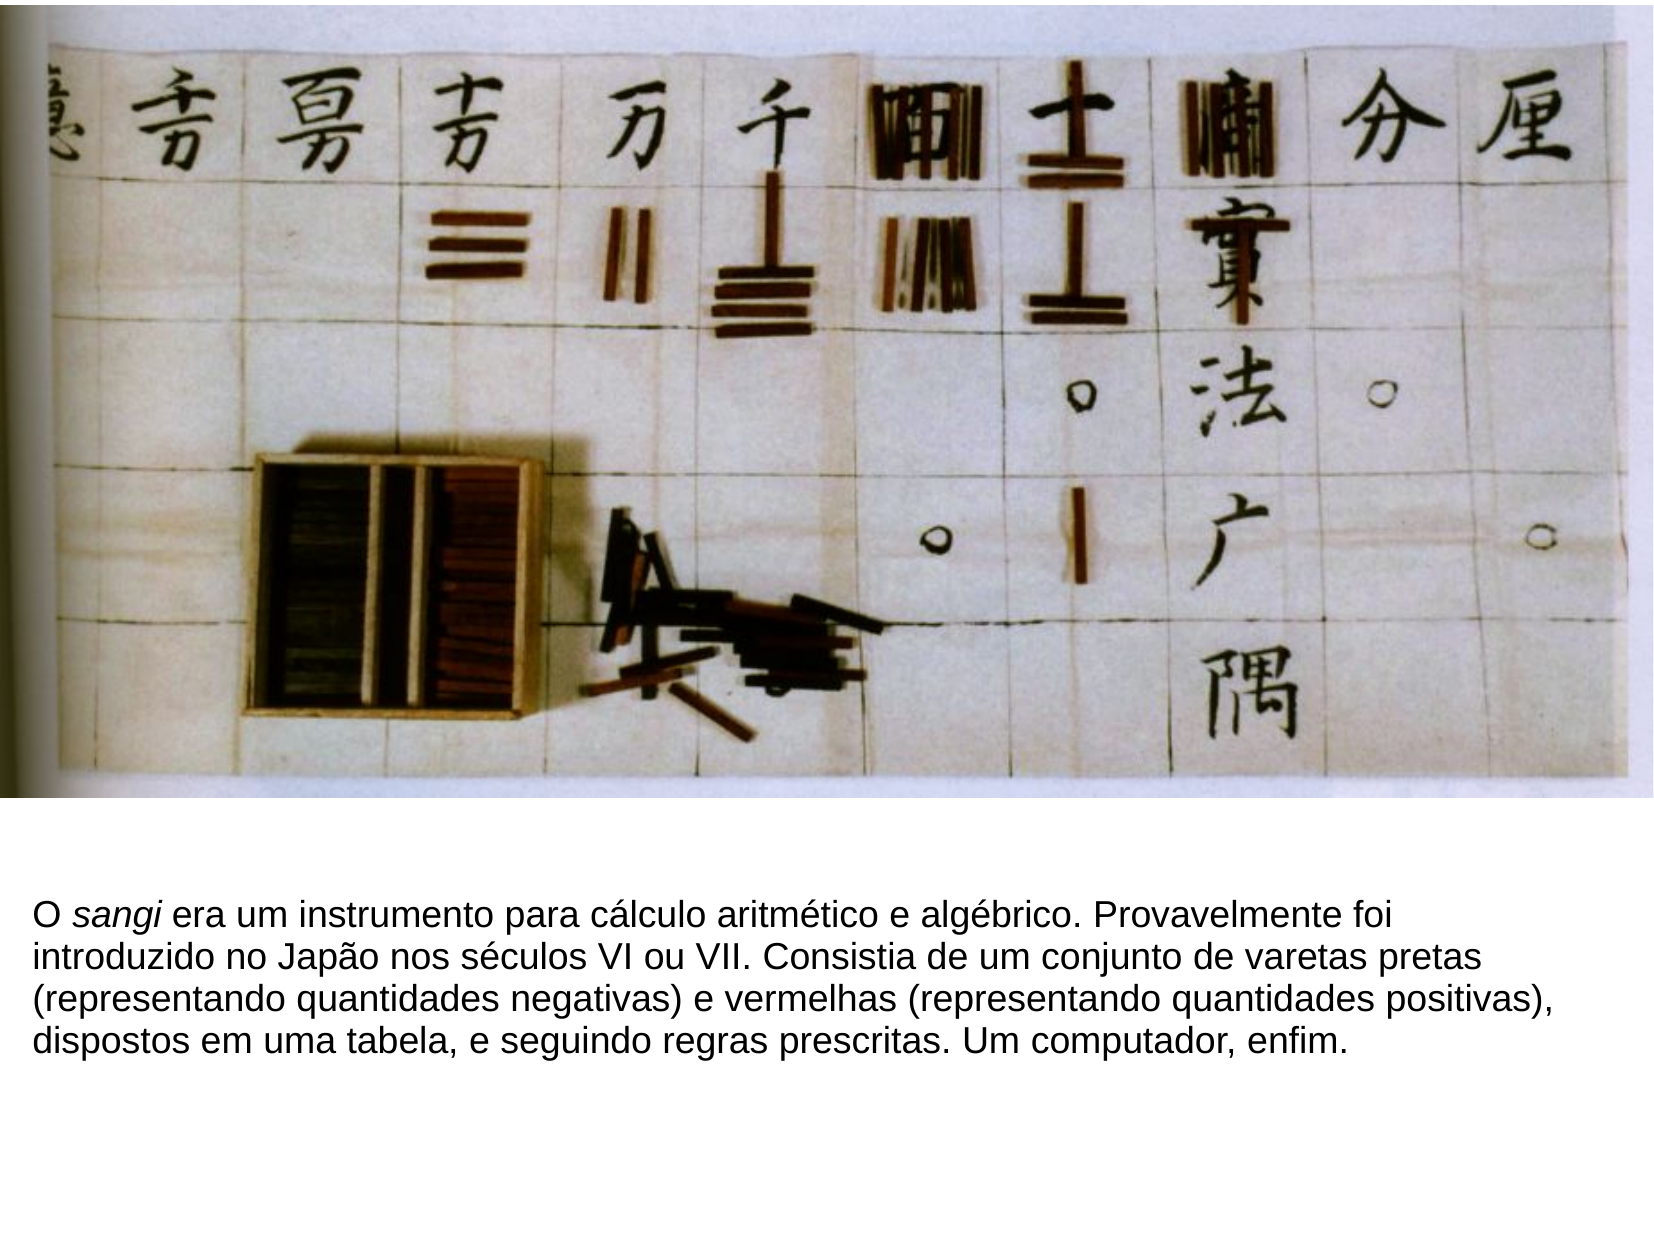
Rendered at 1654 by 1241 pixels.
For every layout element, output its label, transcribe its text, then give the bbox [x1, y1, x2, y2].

text_box O sangi era um instrumento para cálculo aritmético e algébrico. Provavelmente foi introduzido no Japão nos séculos VI ou VII. Consistia de um conjunto de varetas pretas (representando quantidades negativas) e vermelhas (representando quantidades positivas), dispostos em uma tabela, e seguindo regras prescritas. Um computador, enfim. [17, 885, 1570, 1069]
picture [0, 5, 1654, 798]
